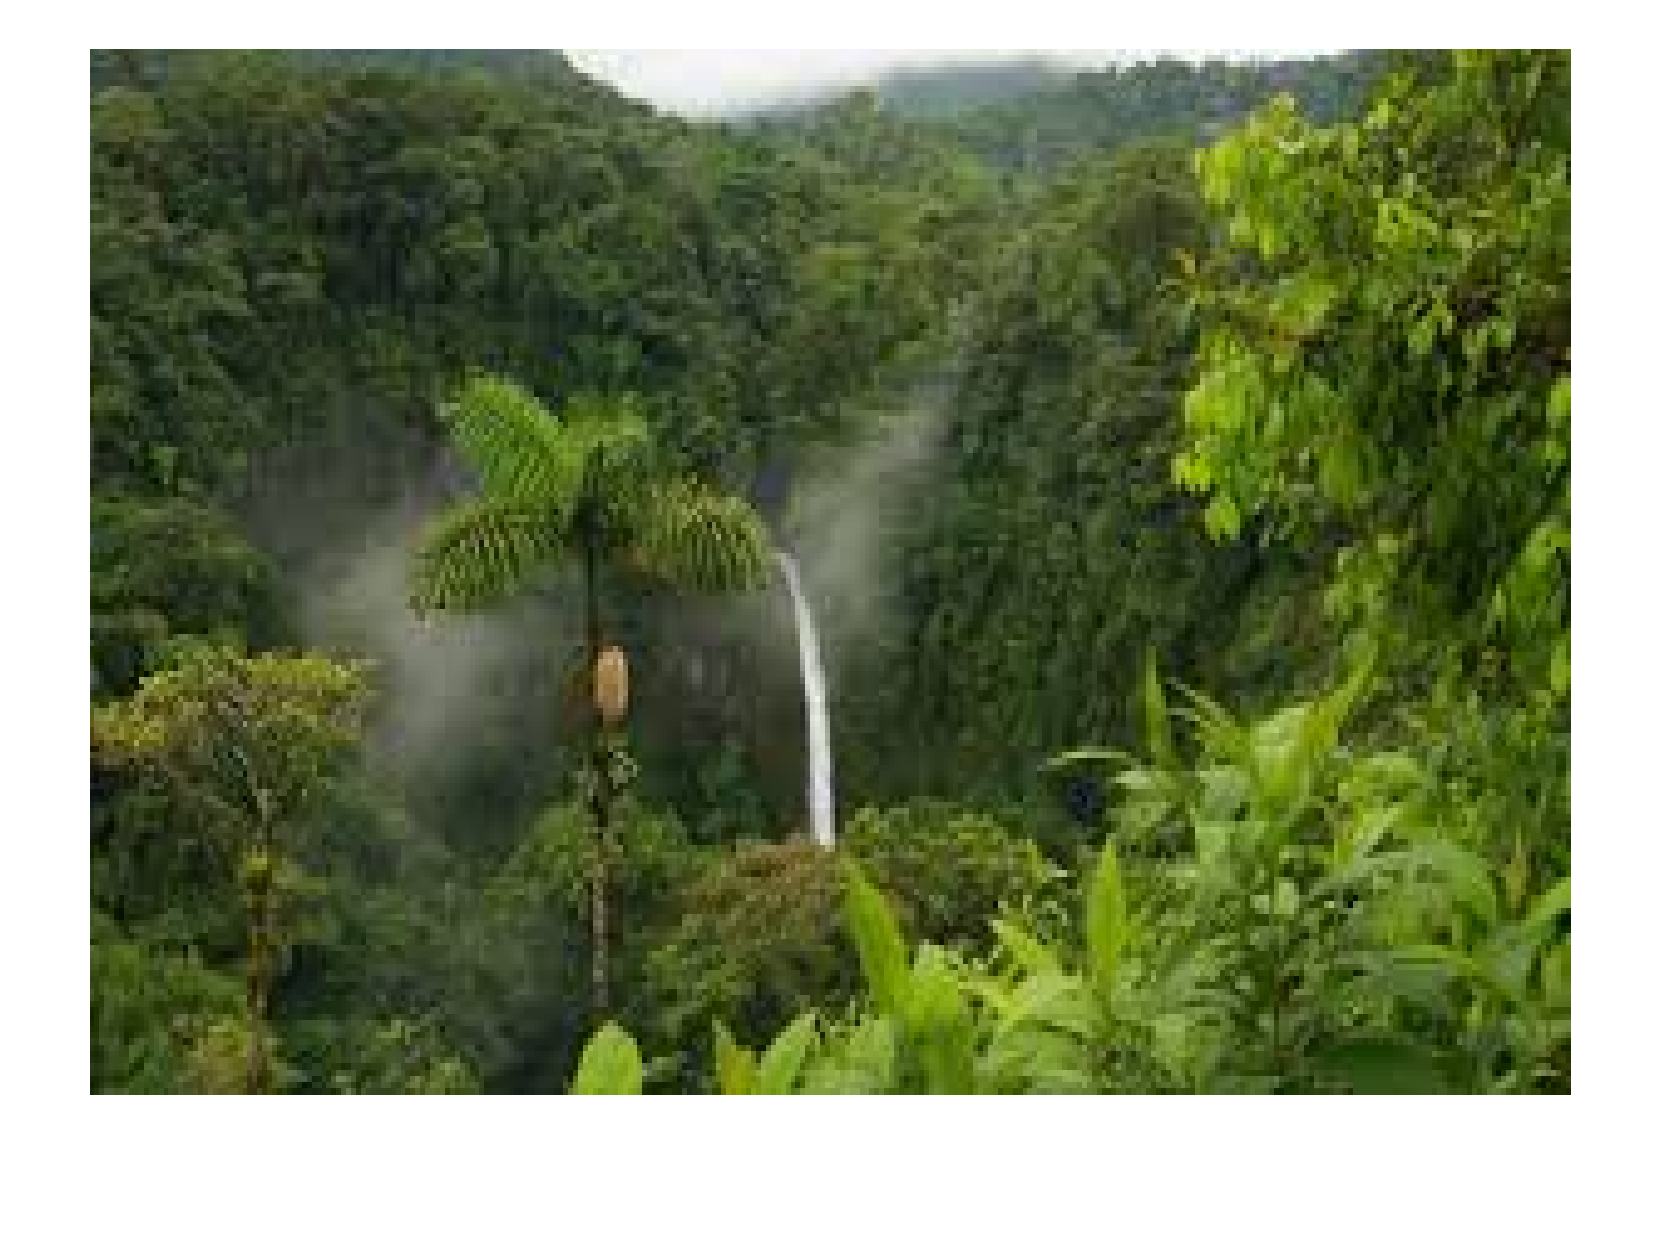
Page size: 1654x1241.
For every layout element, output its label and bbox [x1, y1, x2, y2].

picture [90, 49, 1571, 1096]
